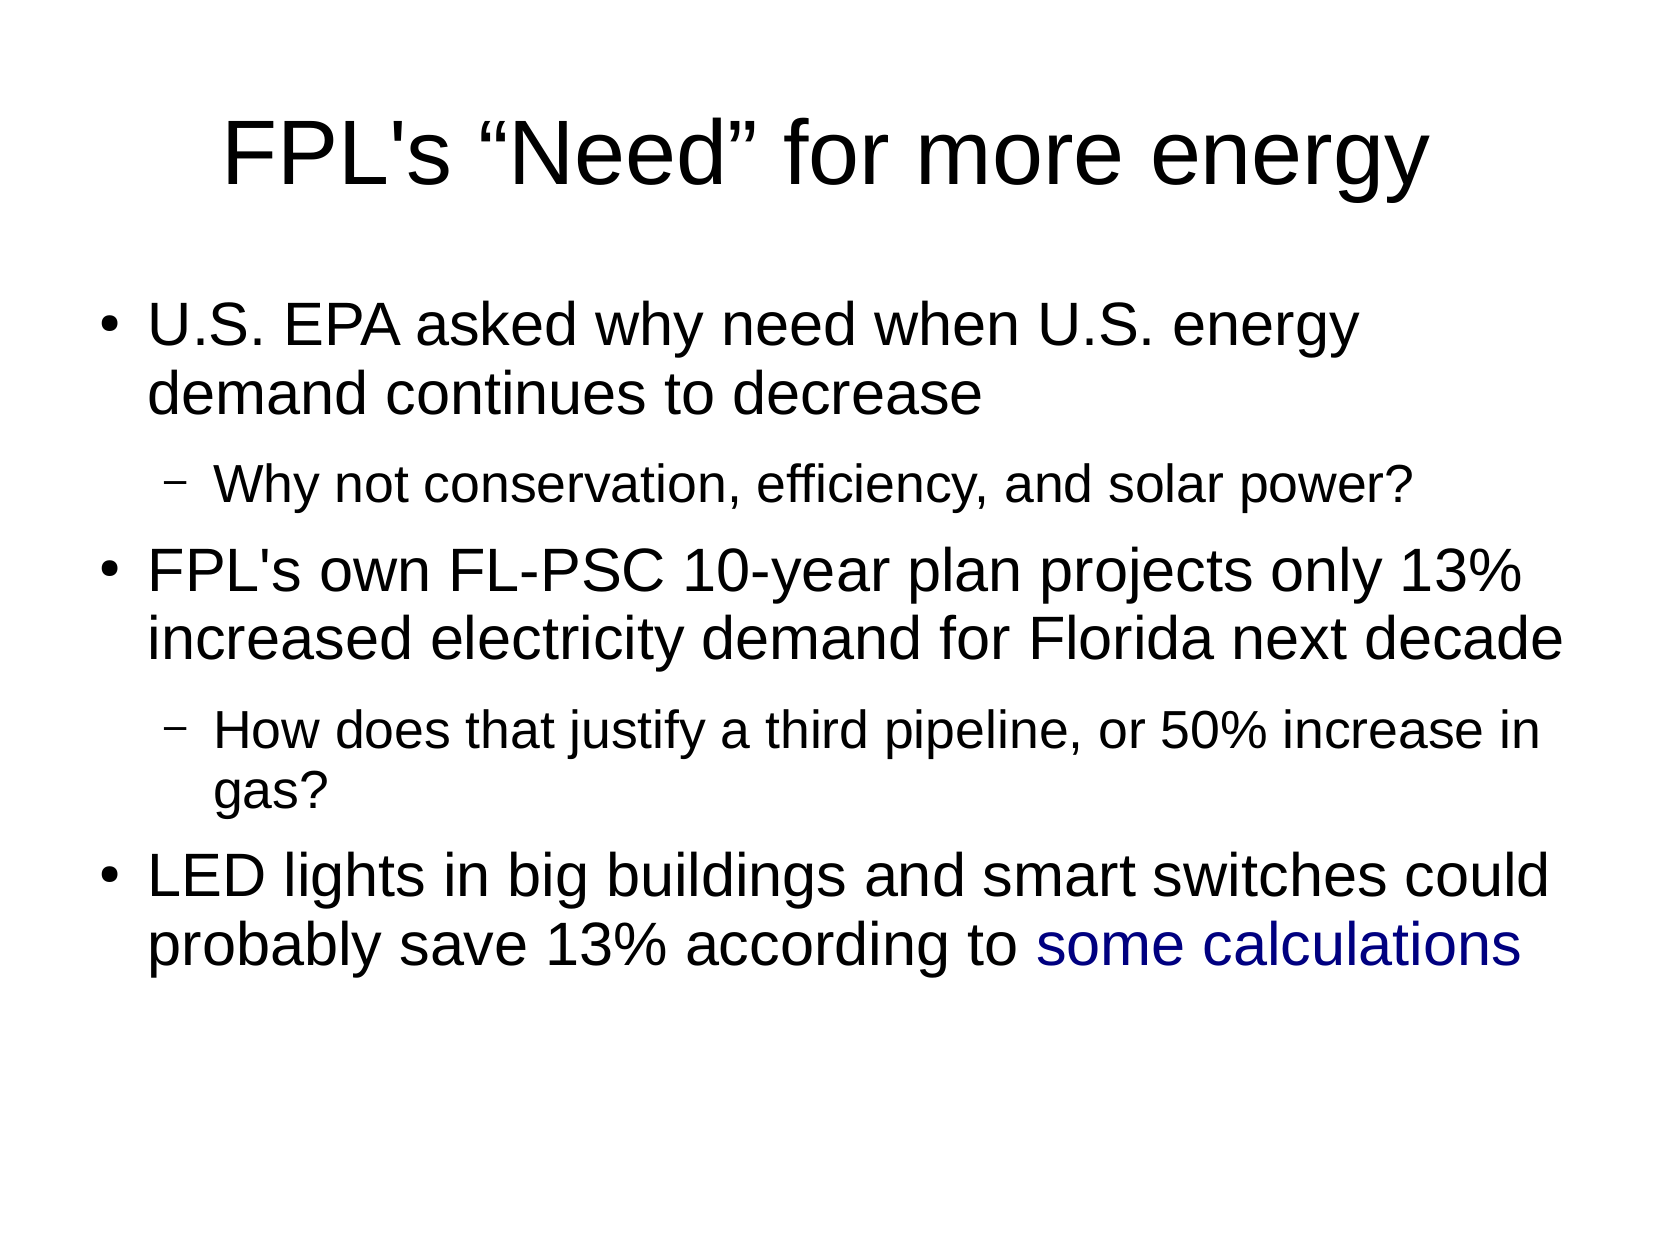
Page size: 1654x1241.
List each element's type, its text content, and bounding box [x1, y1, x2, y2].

title FPL's “Need” for more energy [82, 49, 1571, 257]
list U.S. EPA asked why need when U.S. energy demand continues to decrease Why not conservation, efficiency, and solar power? FPL's own FL-PSC 10-year plan projects only 13% increased electricity demand for Florida next decade How does that justify a third pipeline, or 50% increase in gas? LED lights in big buildings and smart switches could probably save 13% according to some calculations [82, 290, 1571, 1010]
